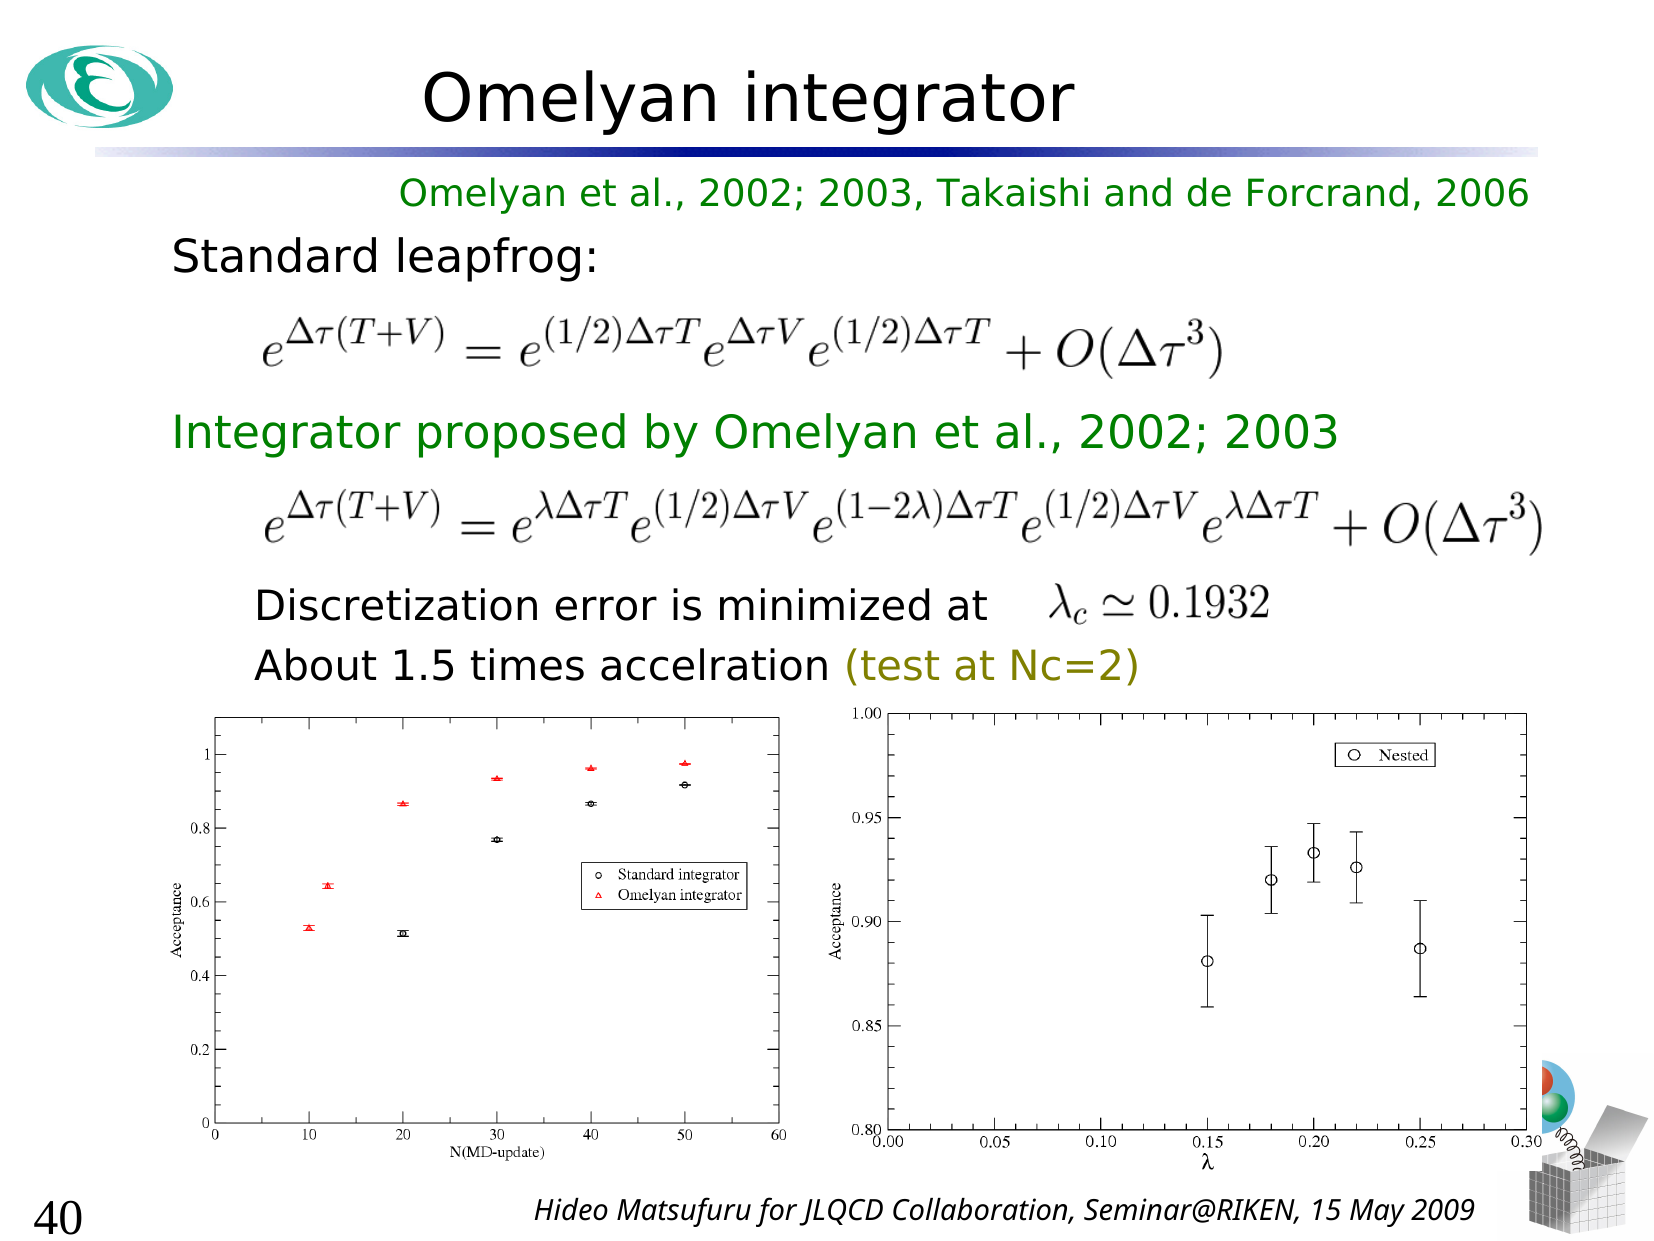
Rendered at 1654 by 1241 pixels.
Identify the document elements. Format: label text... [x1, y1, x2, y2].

picture [95, 147, 1538, 157]
picture [20, 37, 179, 136]
picture [1049, 583, 1269, 626]
picture [264, 488, 1542, 557]
picture [827, 706, 1654, 1241]
title Omelyan integrator [197, 49, 1301, 148]
picture [170, 716, 788, 1162]
list Omelyan et al., 2002; 2003, Takaishi and de Forcrand, 2006 Standard leapfrog: Integrator proposed by Omelyan et al., 2002; 2003 Discretization error is minimized at About 1.5 times accelration (test at Nc=2) [77, 160, 1613, 1090]
picture [262, 315, 1222, 380]
